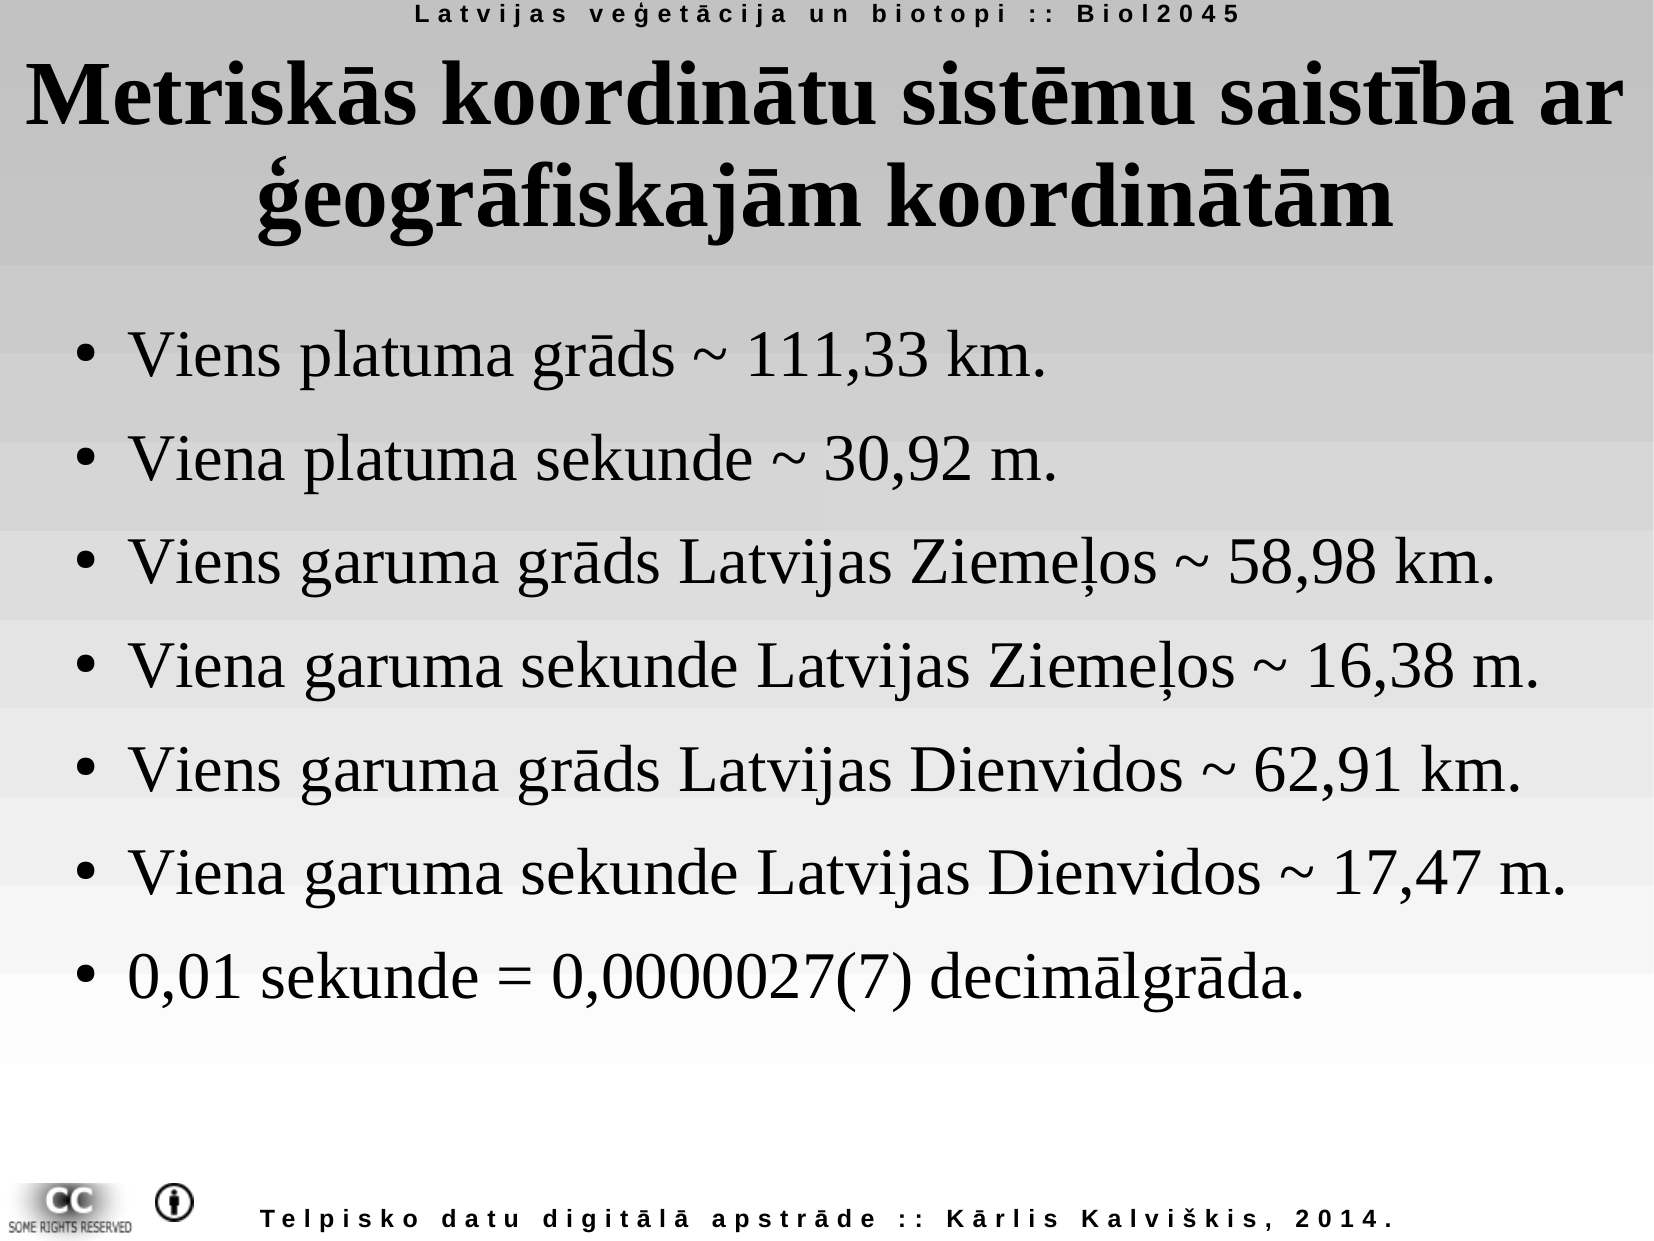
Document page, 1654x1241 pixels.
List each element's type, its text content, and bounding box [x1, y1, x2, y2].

title Metriskās koordinātu sistēmu saistība ar ģeogrāfiskajām koordinātām [0, 1, 1654, 287]
picture [0, 287, 1654, 1241]
list Viens platuma grāds ~ 111,33 km. Viena platuma sekunde ~ 30,92 m. Viens garuma grāds Latvijas Ziemeļos ~ 58,98 km. Viena garuma sekunde Latvijas Ziemeļos ~ 16,38 m. Viens garuma grāds Latvijas Dienvidos ~ 62,91 km. Viena garuma sekunde Latvijas Dienvidos ~ 17,47 m. 0,01 sekunde = 0,0000027(7) decimālgrāda. [56, 317, 1600, 1175]
